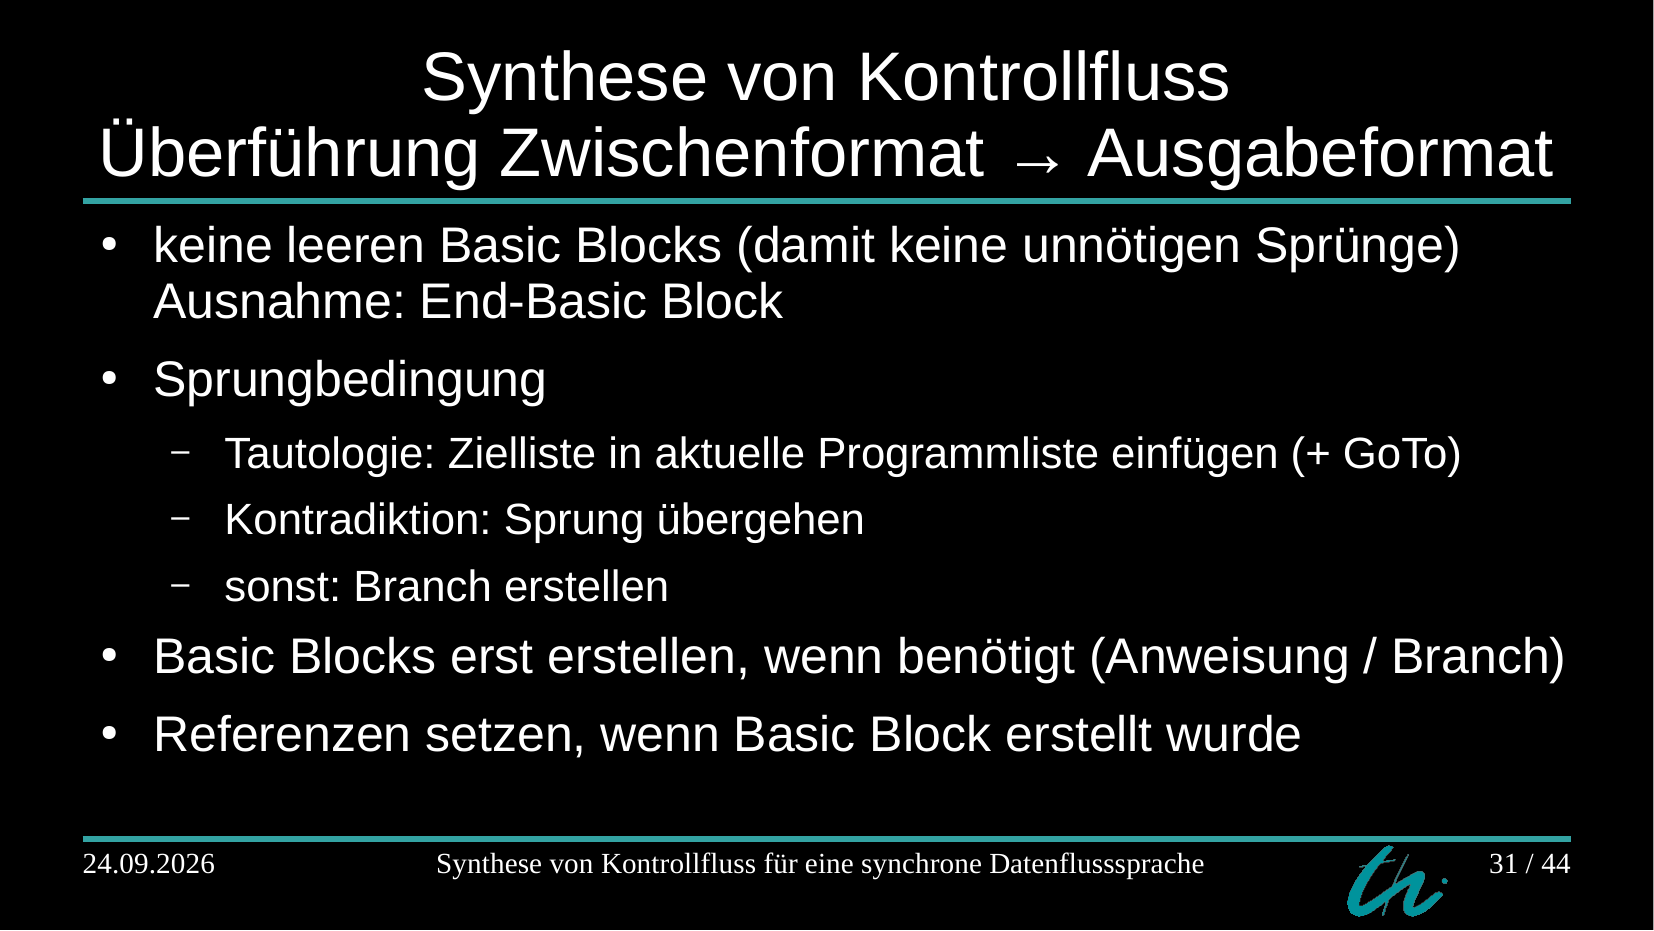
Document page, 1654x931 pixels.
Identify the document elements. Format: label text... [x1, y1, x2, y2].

picture [1347, 845, 1448, 917]
list keine leeren Basic Blocks (damit keine unnötigen Sprünge) Ausnahme: End-Basic Block Sprungbedingung Tautologie: Zielliste in aktuelle Programmliste einfügen (+ GoTo) Kontradiktion: Sprung übergehen sonst: Branch erstellen Basic Blocks erst erstellen, wenn benötigt (Anweisung / Branch) Referenzen setzen, wenn Basic Block erstellt wurde [82, 217, 1571, 815]
title Synthese von Kontrollfluss Überführung Zwischenformat → Ausgabeformat [82, 37, 1571, 193]
